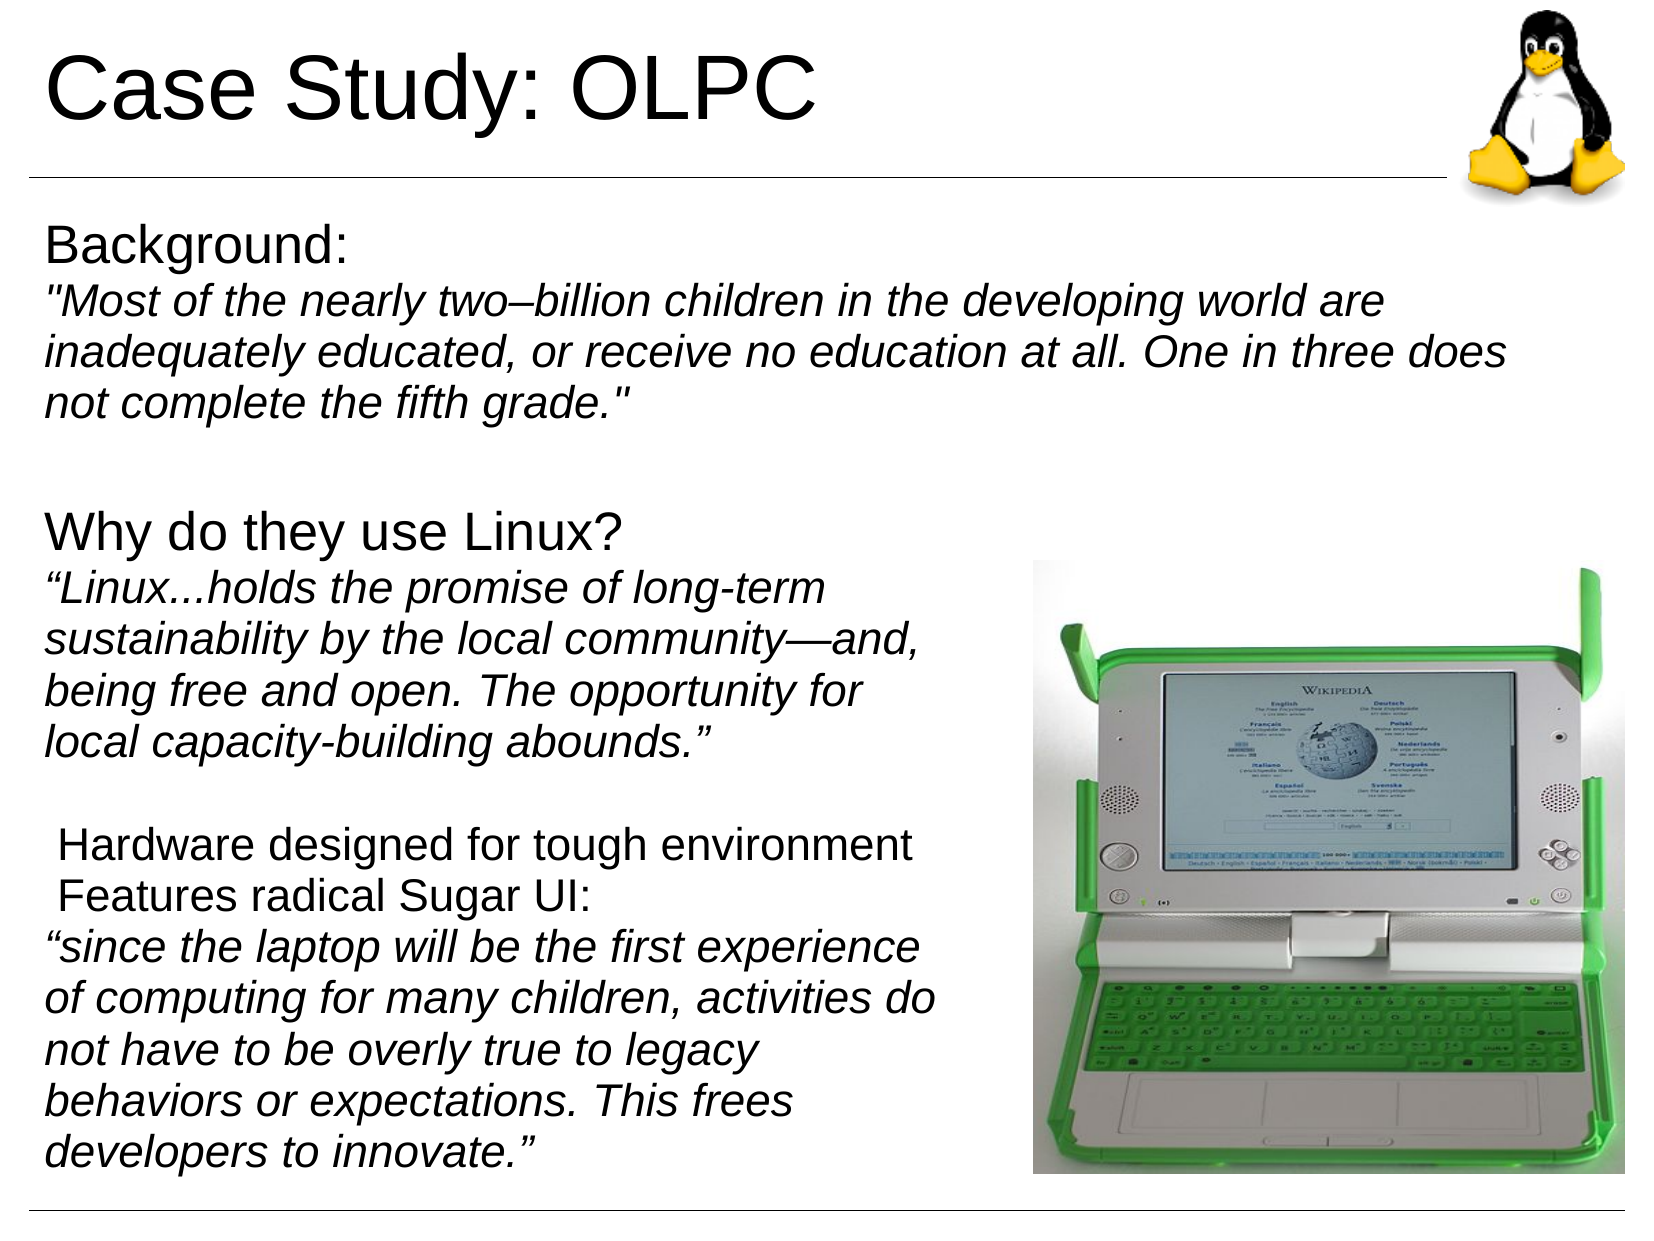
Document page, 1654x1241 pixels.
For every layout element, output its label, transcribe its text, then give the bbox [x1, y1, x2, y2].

picture [1457, 10, 1625, 207]
text_box Why do they use Linux? “Linux...holds the promise of long-term sustainability by the local community—and, being free and open. The opportunity for local capacity-building abounds.” Hardware designed for tough environment Features radical Sugar UI: “since the laptop will be the first experience of computing for many children, activities do not have to be overly true to legacy behaviors or expectations. This frees developers to innovate.” [29, 442, 975, 1230]
text_box Case Study: OLPC [29, 29, 857, 147]
picture [1033, 560, 1625, 1174]
text_box Background: "Most of the nearly two–billion children in the developing world are inadequately educated, or receive no education at all. One in three does not complete the fifth grade." [29, 206, 1595, 528]
